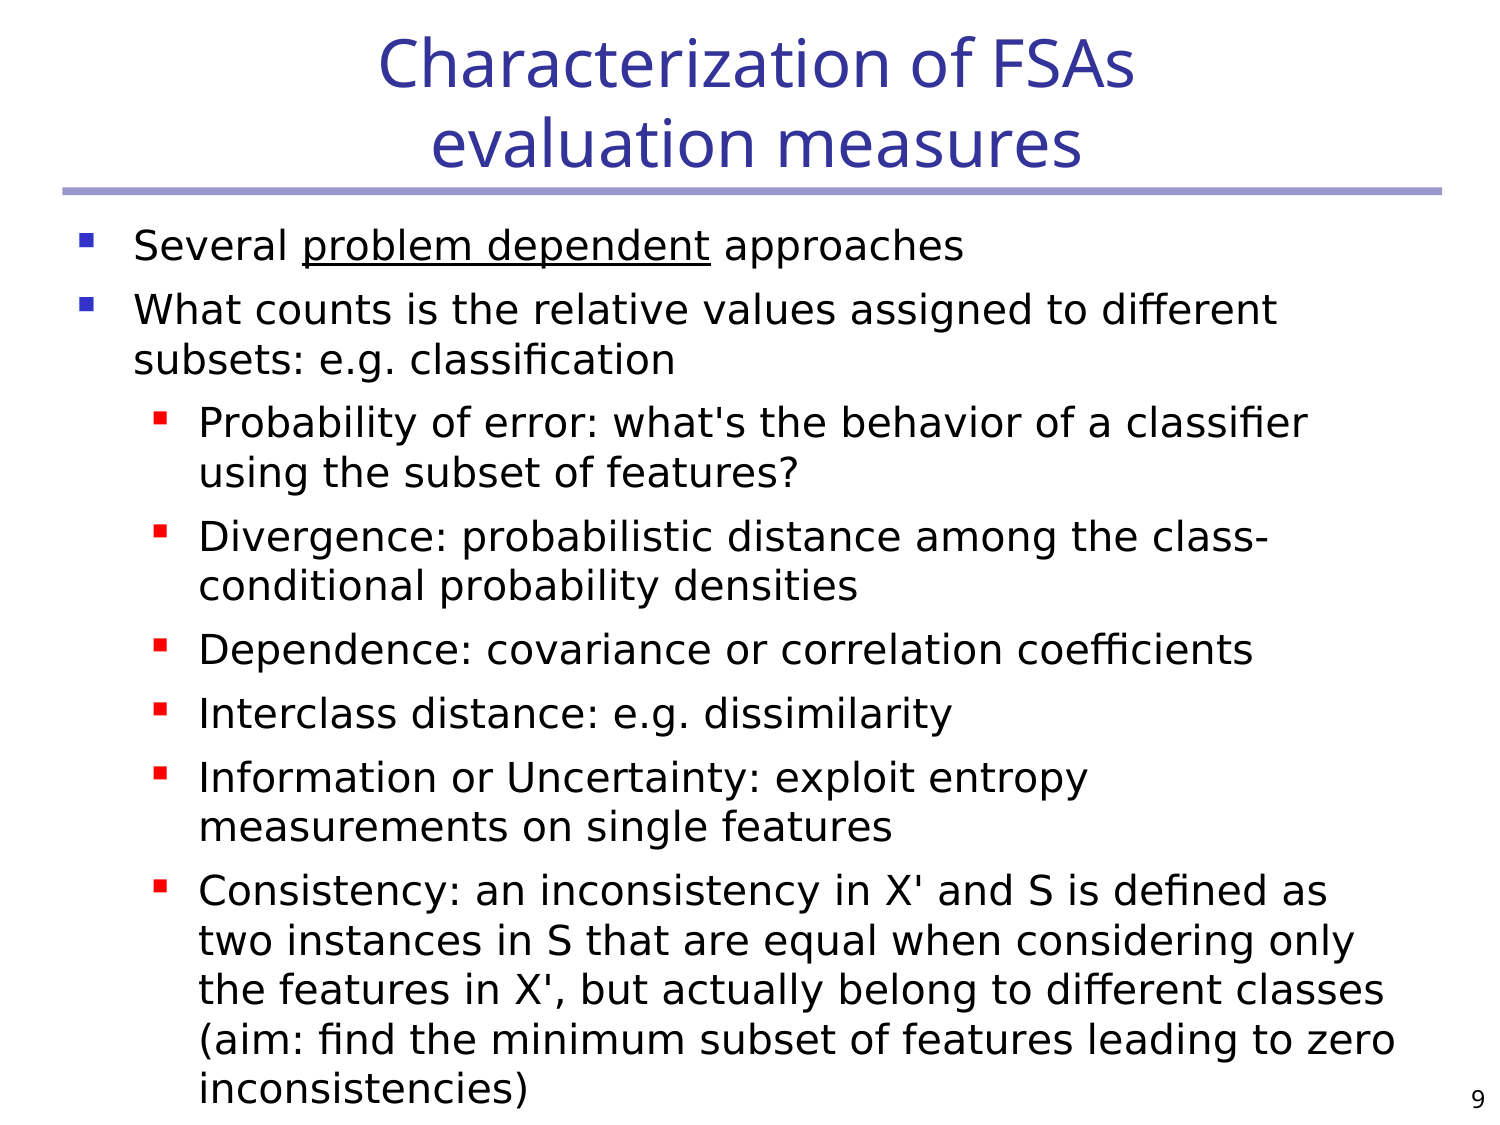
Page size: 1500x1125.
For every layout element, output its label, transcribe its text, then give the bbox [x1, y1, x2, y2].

list Several problem dependent approaches What counts is the relative values assigned to different subsets: e.g. classification Probability of error: what's the behavior of a classifier using the subset of features? Divergence: probabilistic distance among the class-conditional probability densities Dependence: covariance or correlation coefficients Interclass distance: e.g. dissimilarity Information or Uncertainty: exploit entropy measurements on single features Consistency: an inconsistency in X' and S is defined as two instances in S that are equal when considering only the features in X', but actually belong to different classes (aim: find the minimum subset of features leading to zero inconsistencies) [62, 148, 1426, 1125]
text_box <number> [1426, 1050, 1500, 1125]
title Characterization of FSAs evaluation measures [60, 13, 1456, 189]
